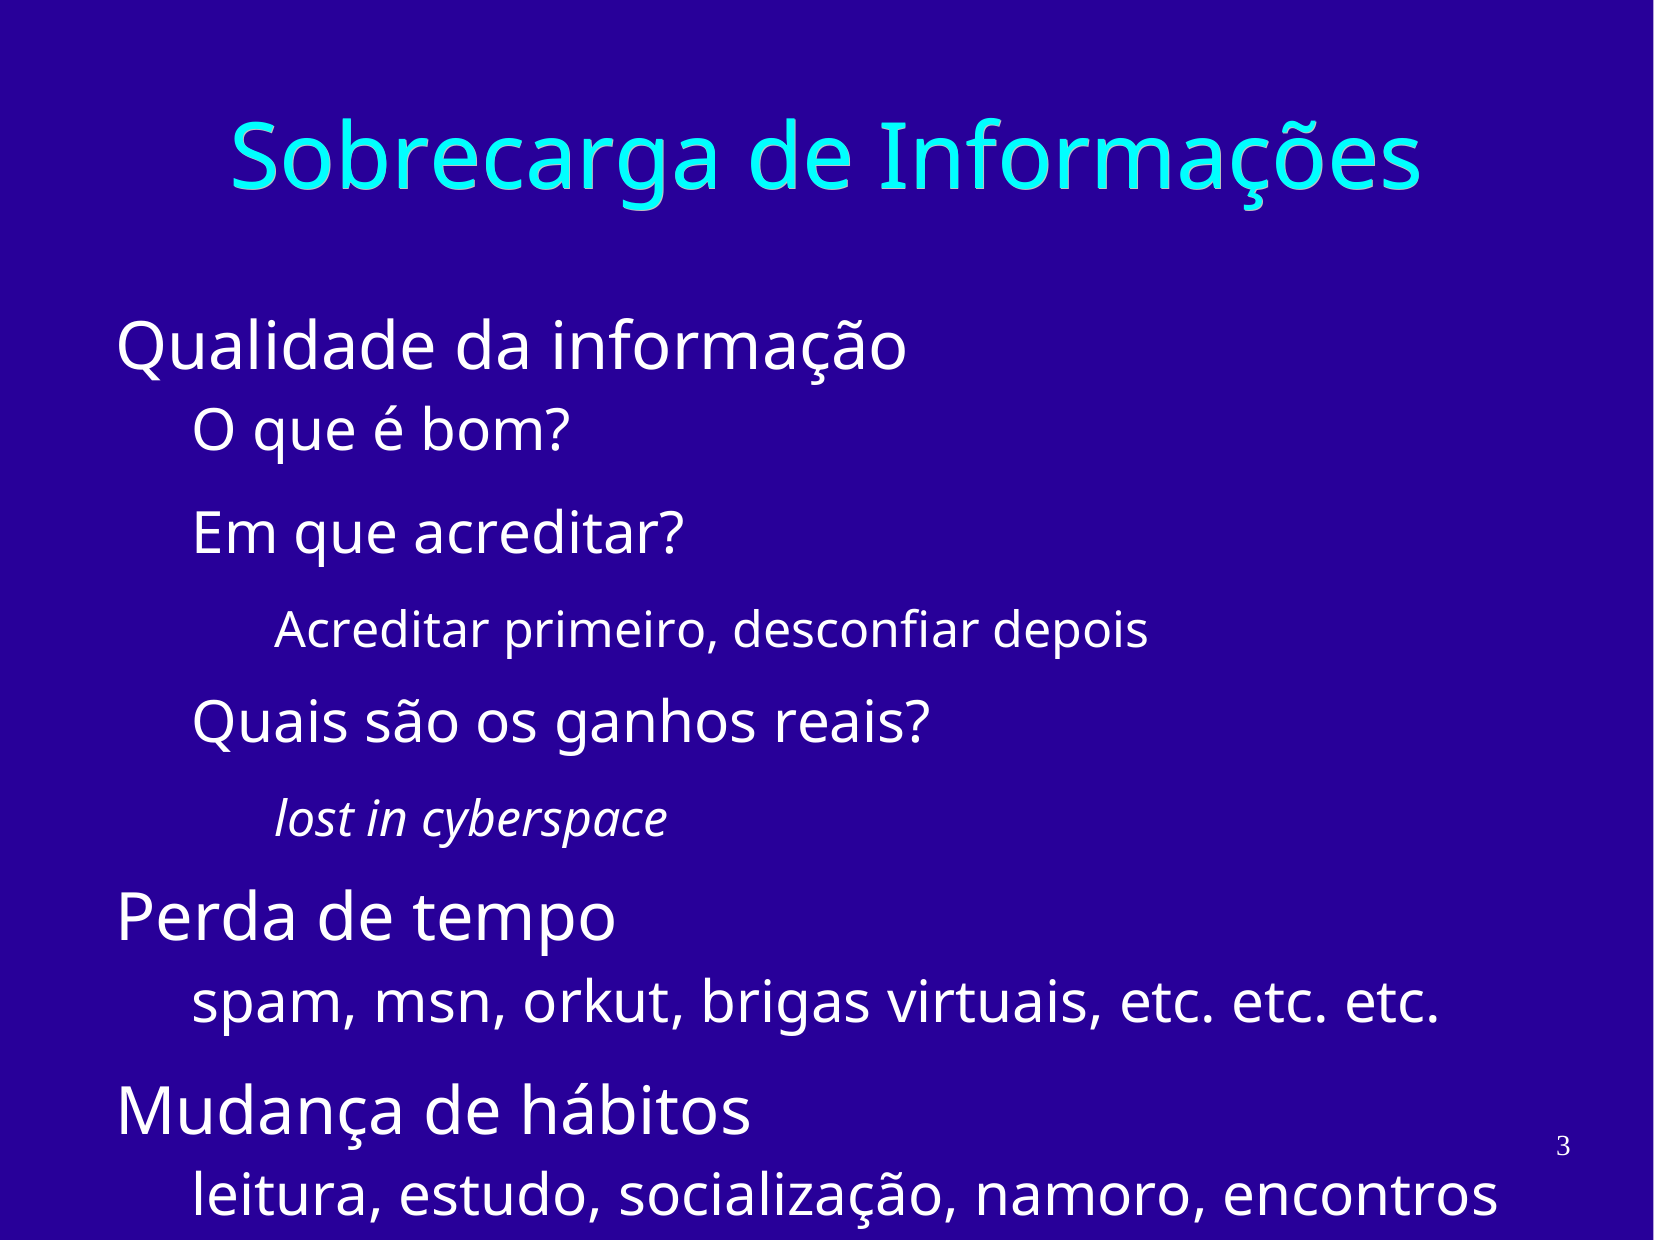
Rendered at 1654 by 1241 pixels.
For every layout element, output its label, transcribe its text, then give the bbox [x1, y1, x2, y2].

title Sobrecarga de Informações [82, 49, 1571, 257]
list Qualidade da informação O que é bom? Em que acreditar? Acreditar primeiro, desconfiar depois Quais são os ganhos reais? lost in cyberspace Perda de tempo spam, msn, orkut, brigas virtuais, etc. etc. etc. Mudança de hábitos leitura, estudo, socialização, namoro, encontros [82, 290, 1571, 1125]
